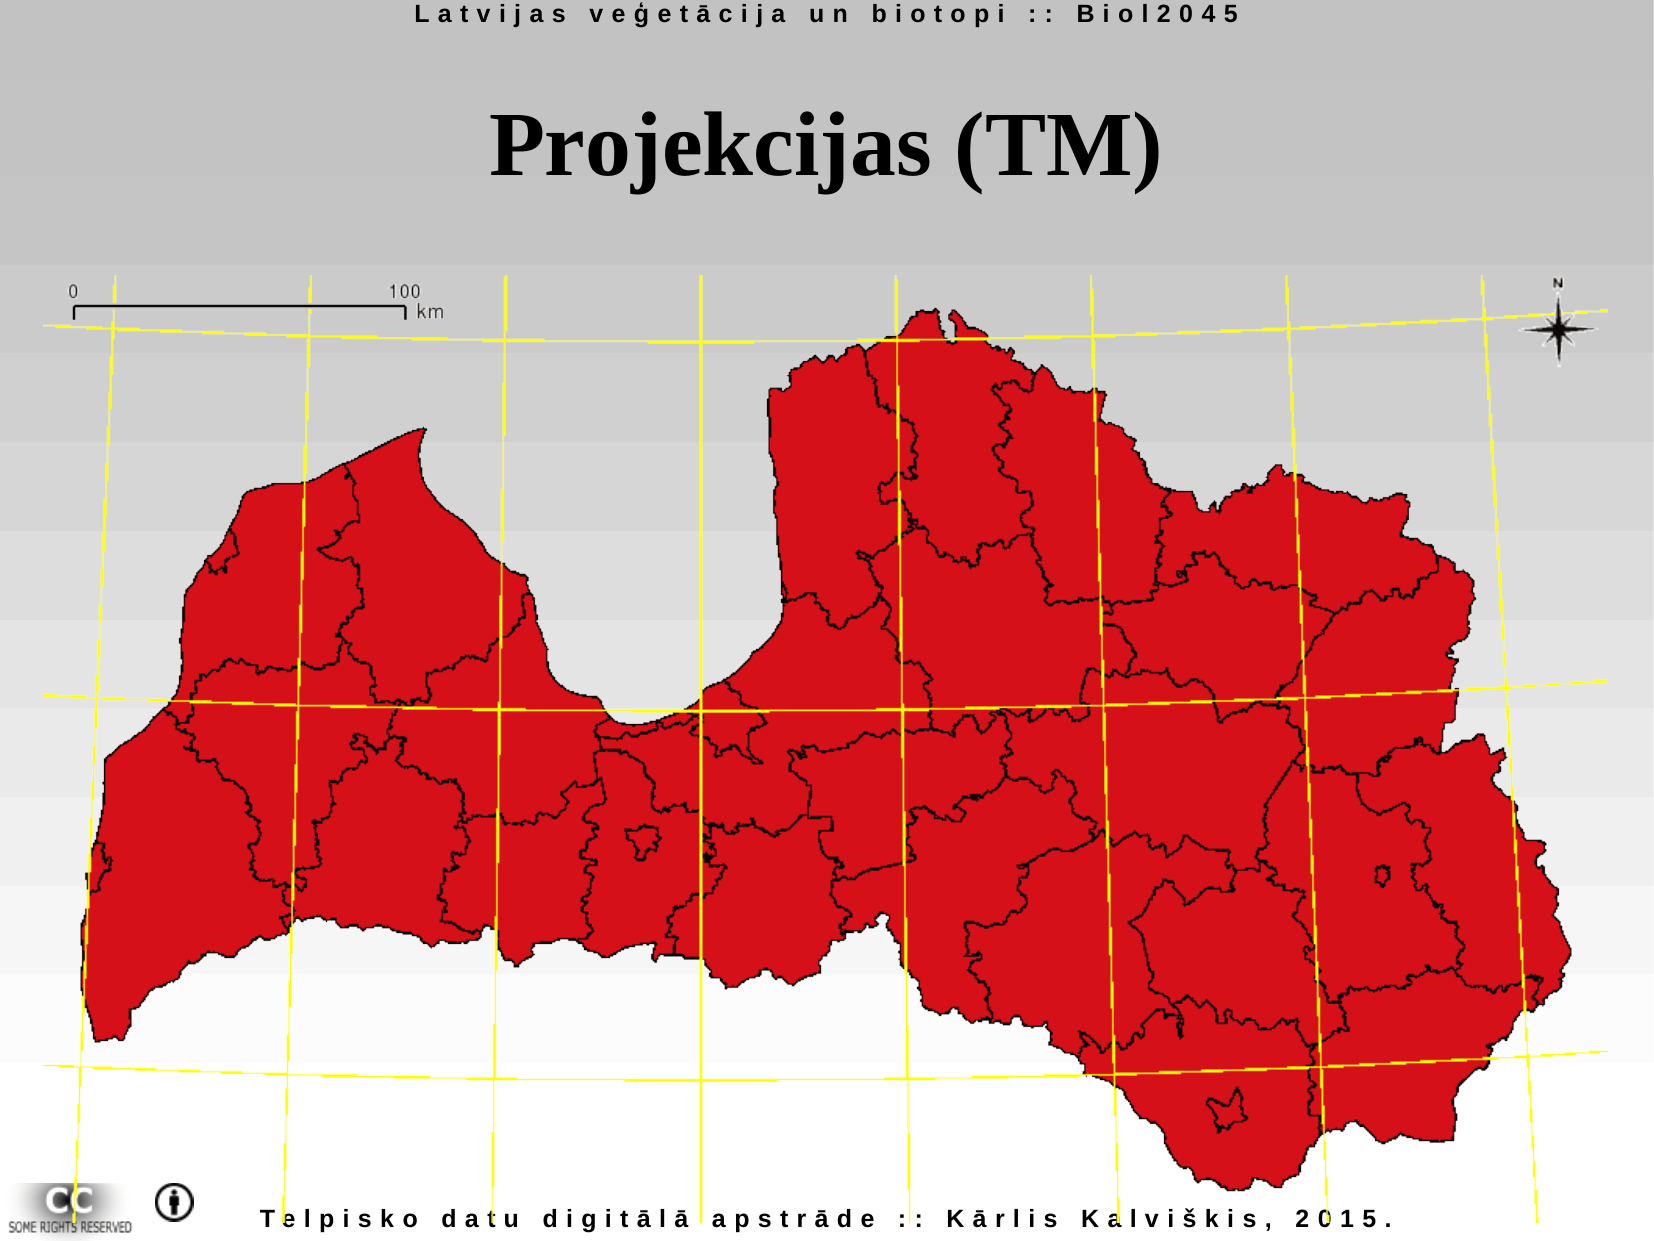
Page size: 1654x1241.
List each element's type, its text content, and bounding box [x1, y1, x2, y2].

picture [0, 275, 1654, 1241]
title Projekcijas (TM) [0, 1, 1654, 287]
